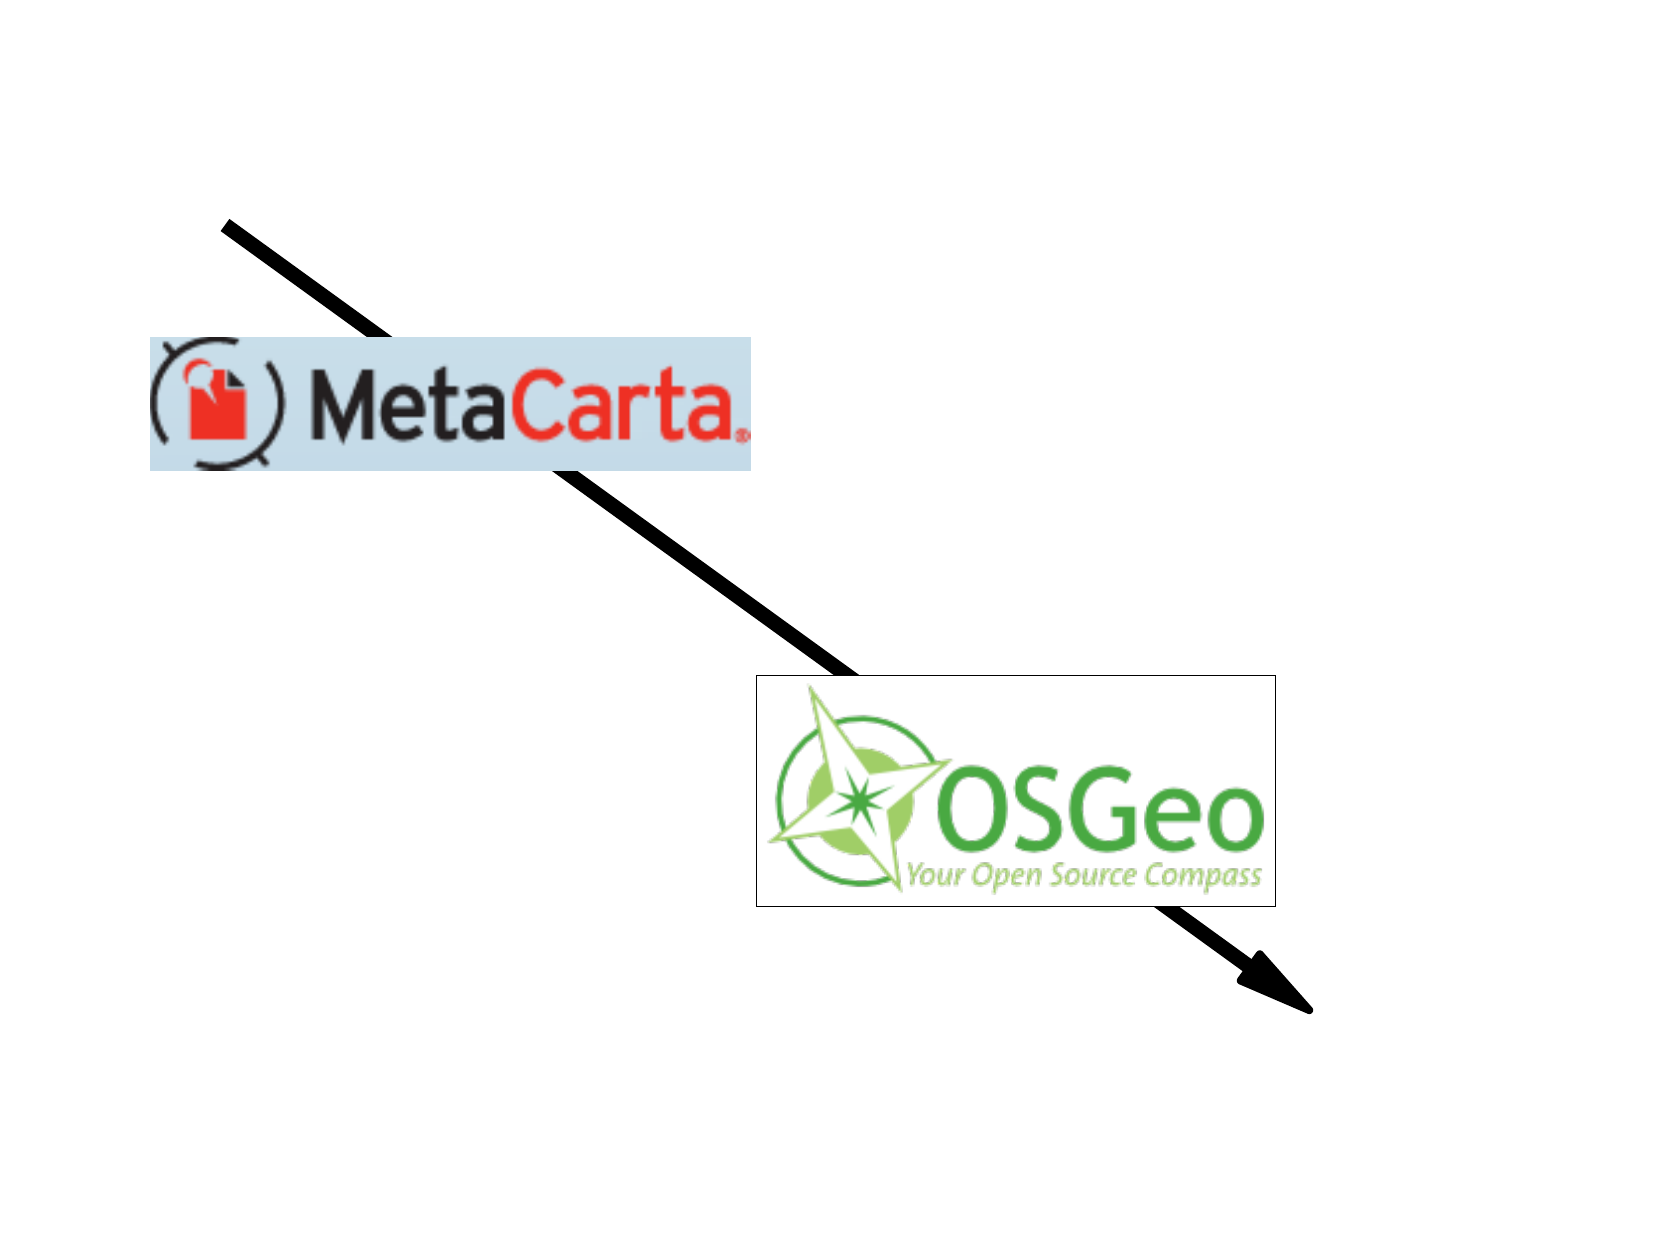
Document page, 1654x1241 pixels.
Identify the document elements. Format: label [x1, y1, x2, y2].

picture [150, 337, 751, 472]
picture [756, 674, 1276, 907]
